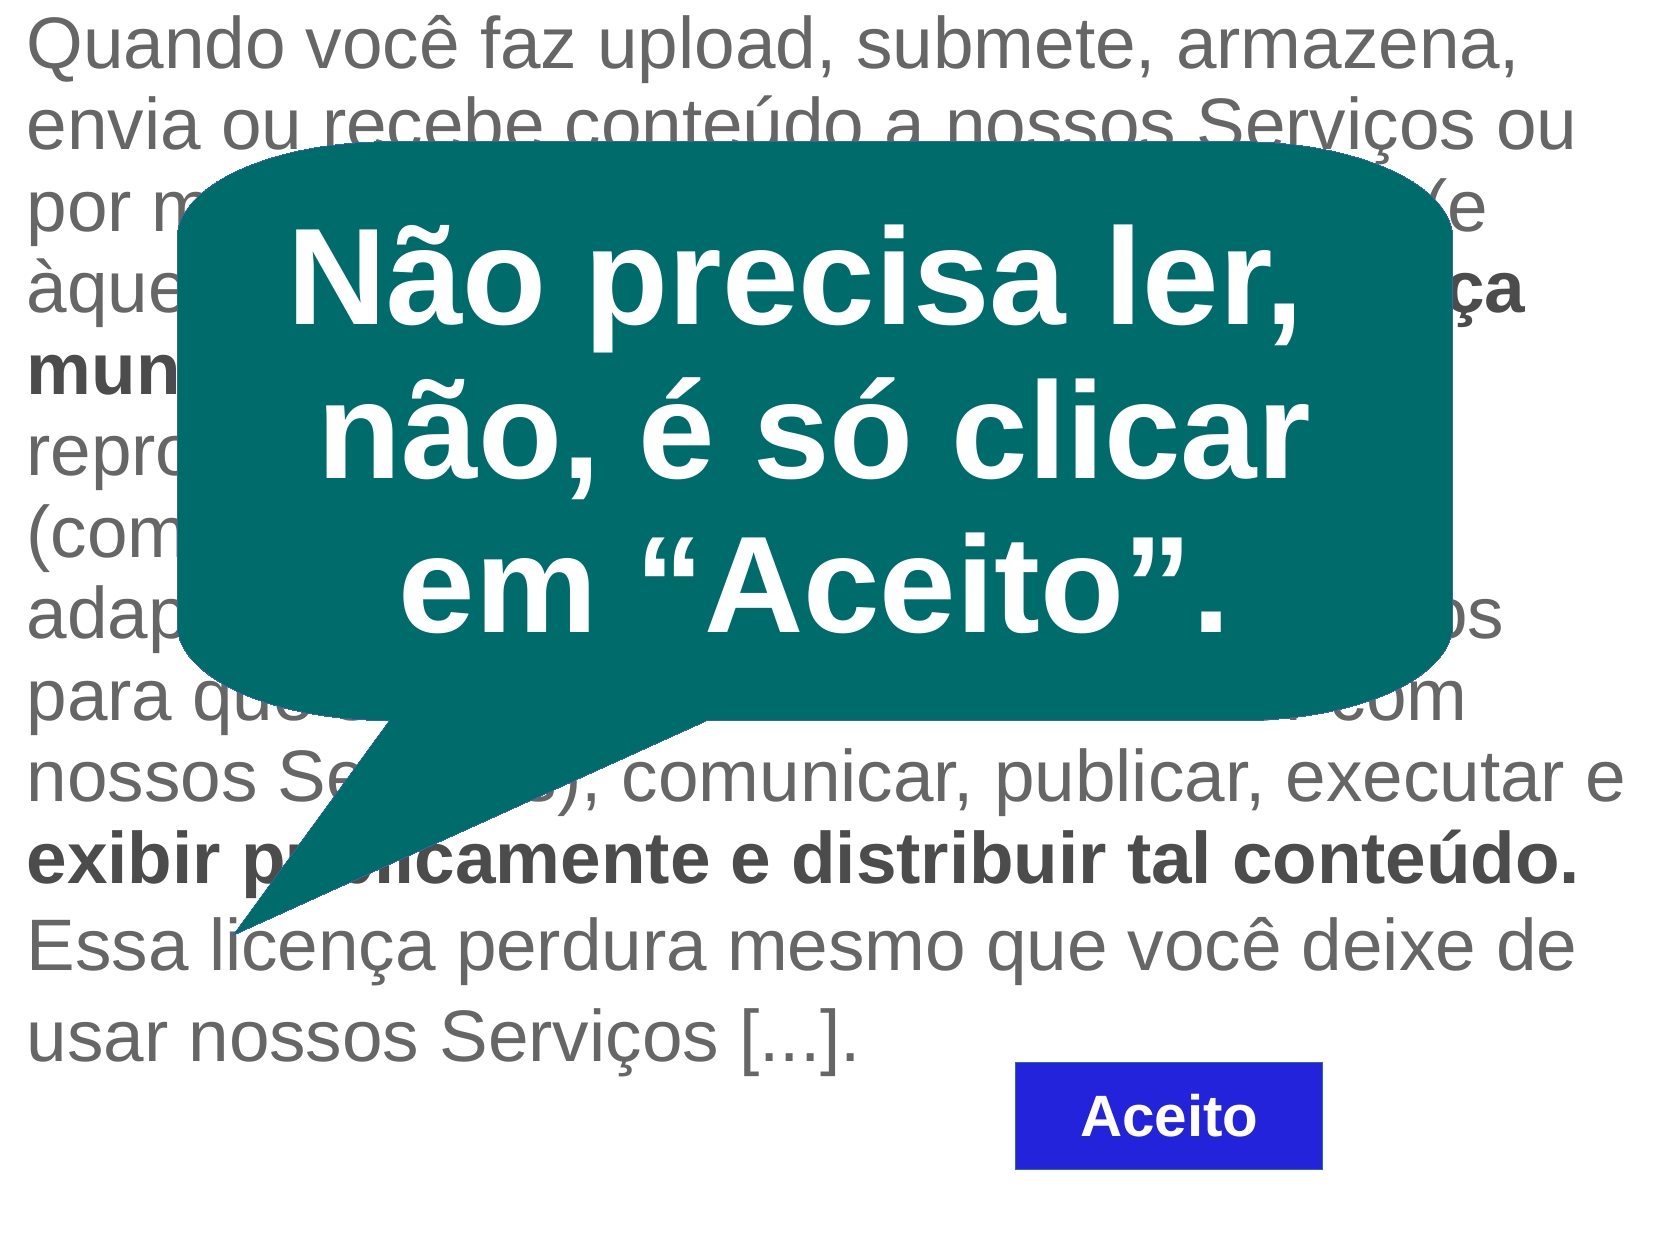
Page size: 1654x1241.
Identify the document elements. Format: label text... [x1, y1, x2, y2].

text_box Quando você faz upload, submete, armazena, envia ou recebe conteúdo a nossos Serviços ou por meio deles, você concede ao Google (e àqueles com quem trabalhamos) uma licença mundial para usar, hospedar, armazenar, reproduzir, modificar, criar obras derivadas (como aquelas resultantes de traduções, adaptações ou outras aterações que fazemos para que seu conteúdo funcione melhor com nossos Serviços), comunicar, publicar, executar e exibir publicamente e distribuir tal conteúdo. Essa licença perdura mesmo que você deixe de usar nossos Serviços [...]. [11, 0, 1654, 1241]
text_box Não precisa ler, não, é só clicar em “Aceito”. [177, 141, 1453, 936]
